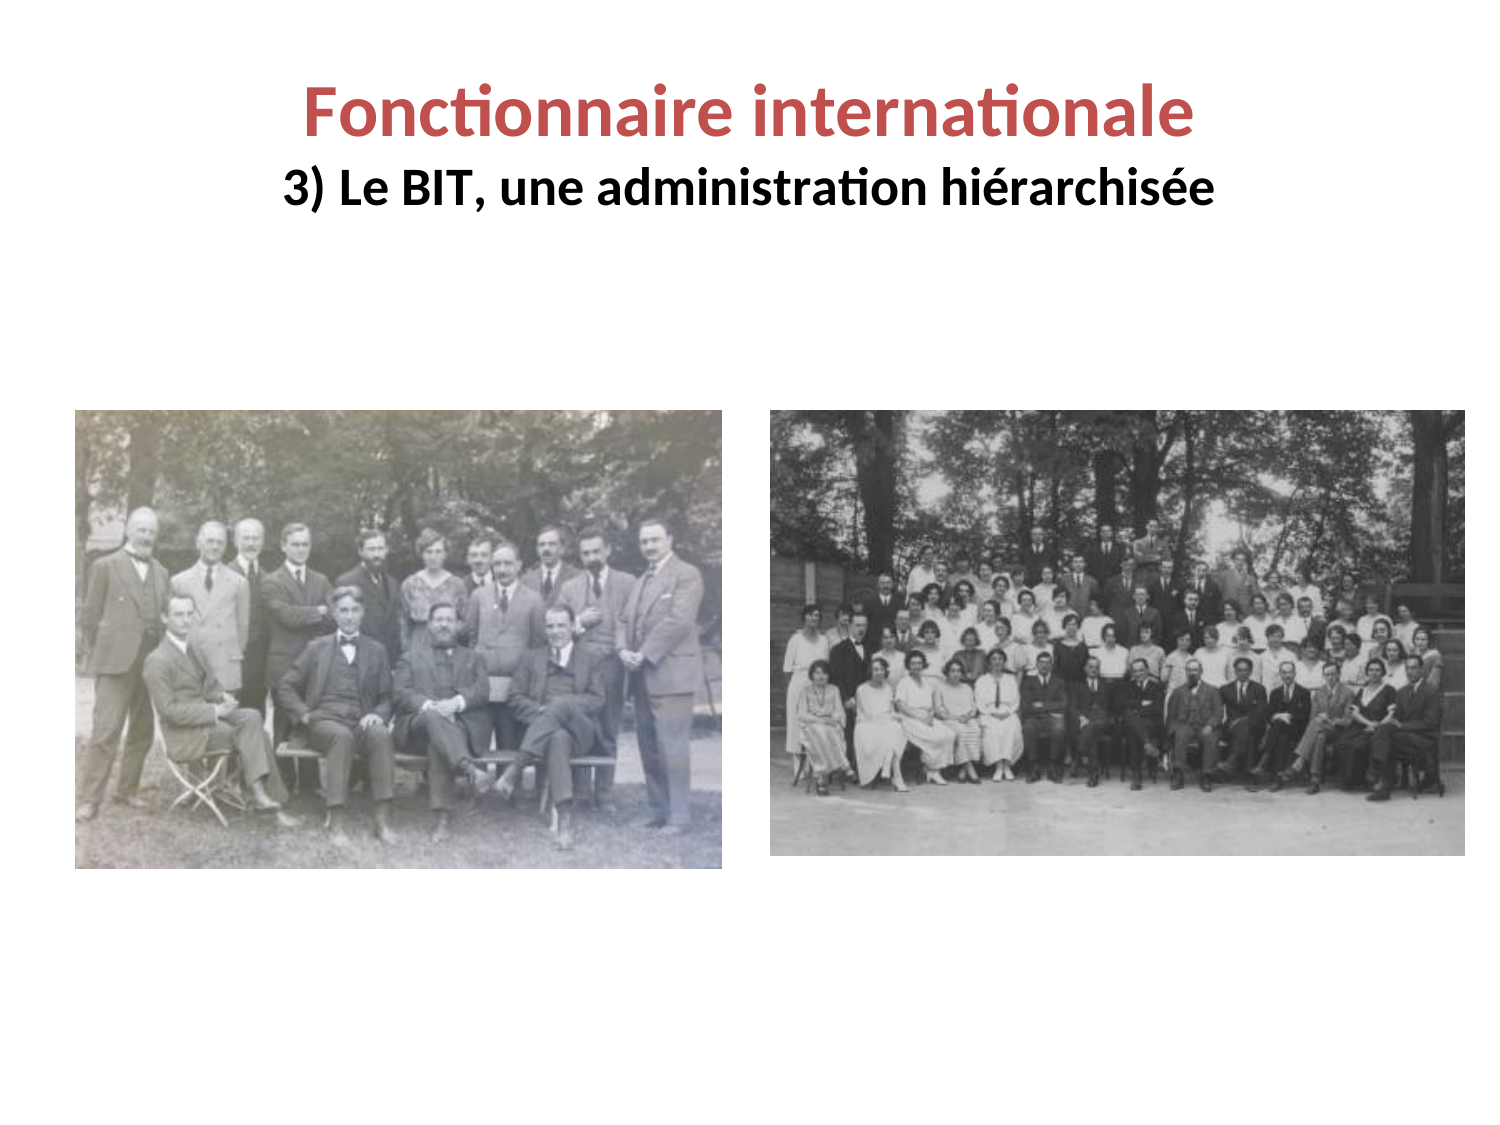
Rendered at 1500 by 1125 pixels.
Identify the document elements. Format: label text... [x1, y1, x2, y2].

picture [75, 410, 722, 869]
picture [770, 410, 1465, 856]
title Fonctionnaire internationale 3) Le BIT, une administration hiérarchisée [75, 45, 1426, 233]
